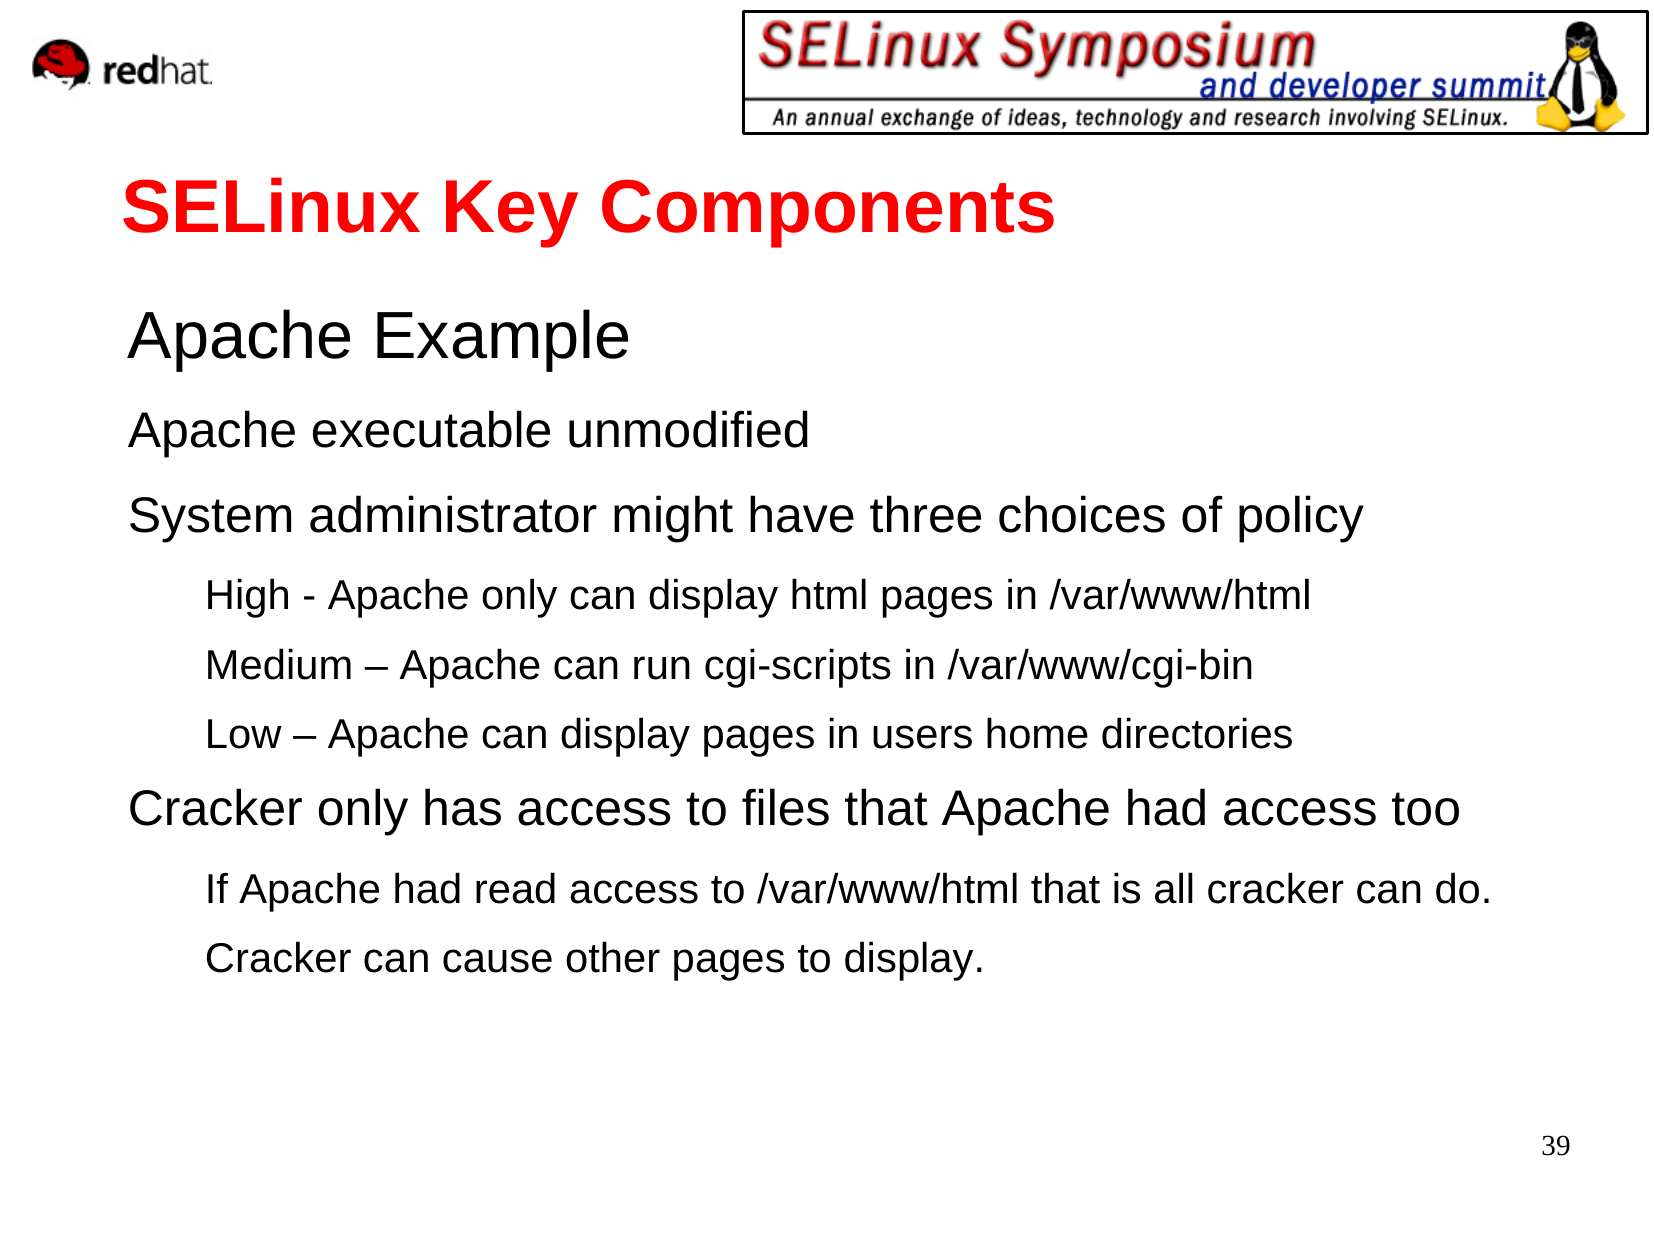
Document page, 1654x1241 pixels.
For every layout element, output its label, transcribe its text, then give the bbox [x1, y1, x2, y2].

picture [31, 37, 212, 98]
list Apache Example Apache executable unmodified System administrator might have three choices of policy High - Apache only can display html pages in /var/www/html Medium – Apache can run cgi-scripts in /var/www/cgi-bin Low – Apache can display pages in users home directories Cracker only has access to files that Apache had access too If Apache had read access to /var/www/html that is all cracker can do. Cracker can cause other pages to display. [110, 298, 1602, 1140]
title SELinux Key Components [121, 102, 1534, 298]
picture [745, 13, 1646, 132]
